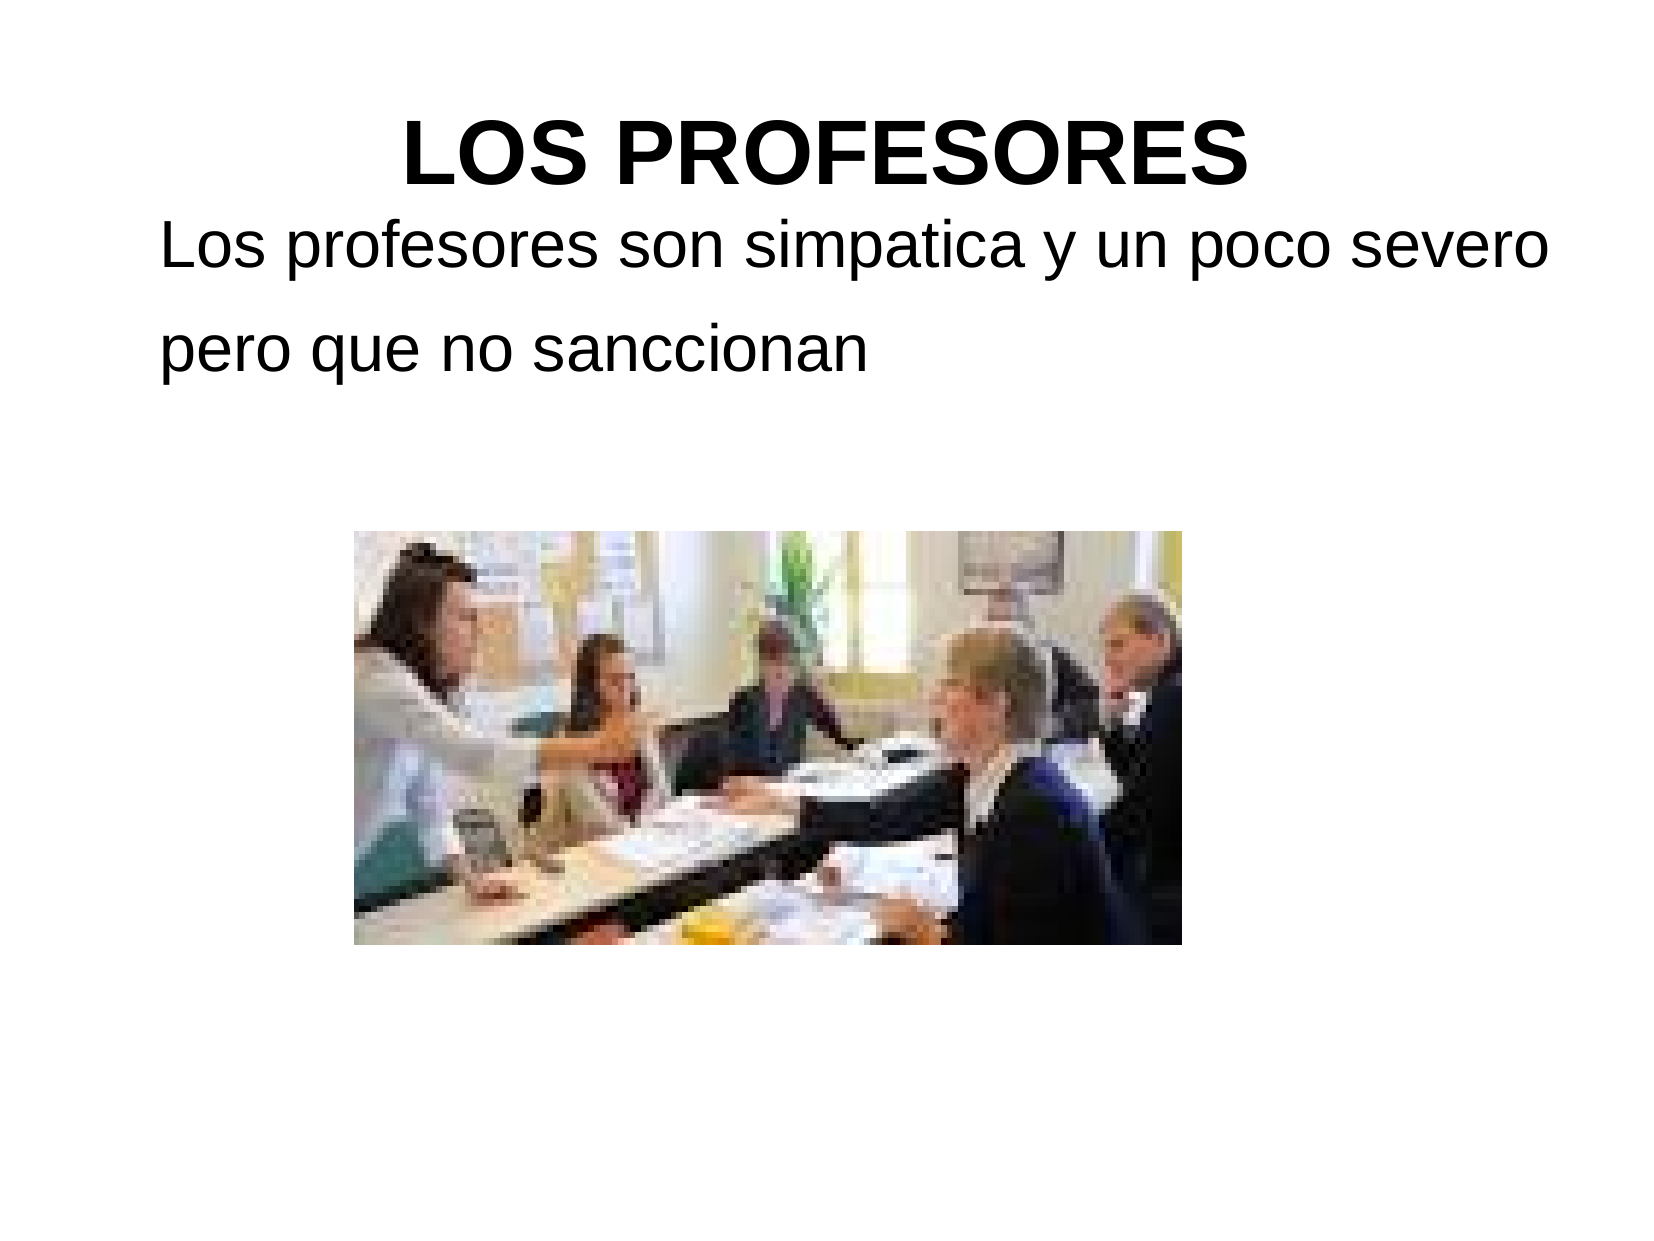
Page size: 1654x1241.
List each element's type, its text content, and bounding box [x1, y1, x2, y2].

title LOS PROFESORES [82, 49, 1571, 257]
picture [354, 531, 1182, 945]
list Los profesores son simpatica y un poco severo pero que no sanccionan [88, 206, 1577, 532]
